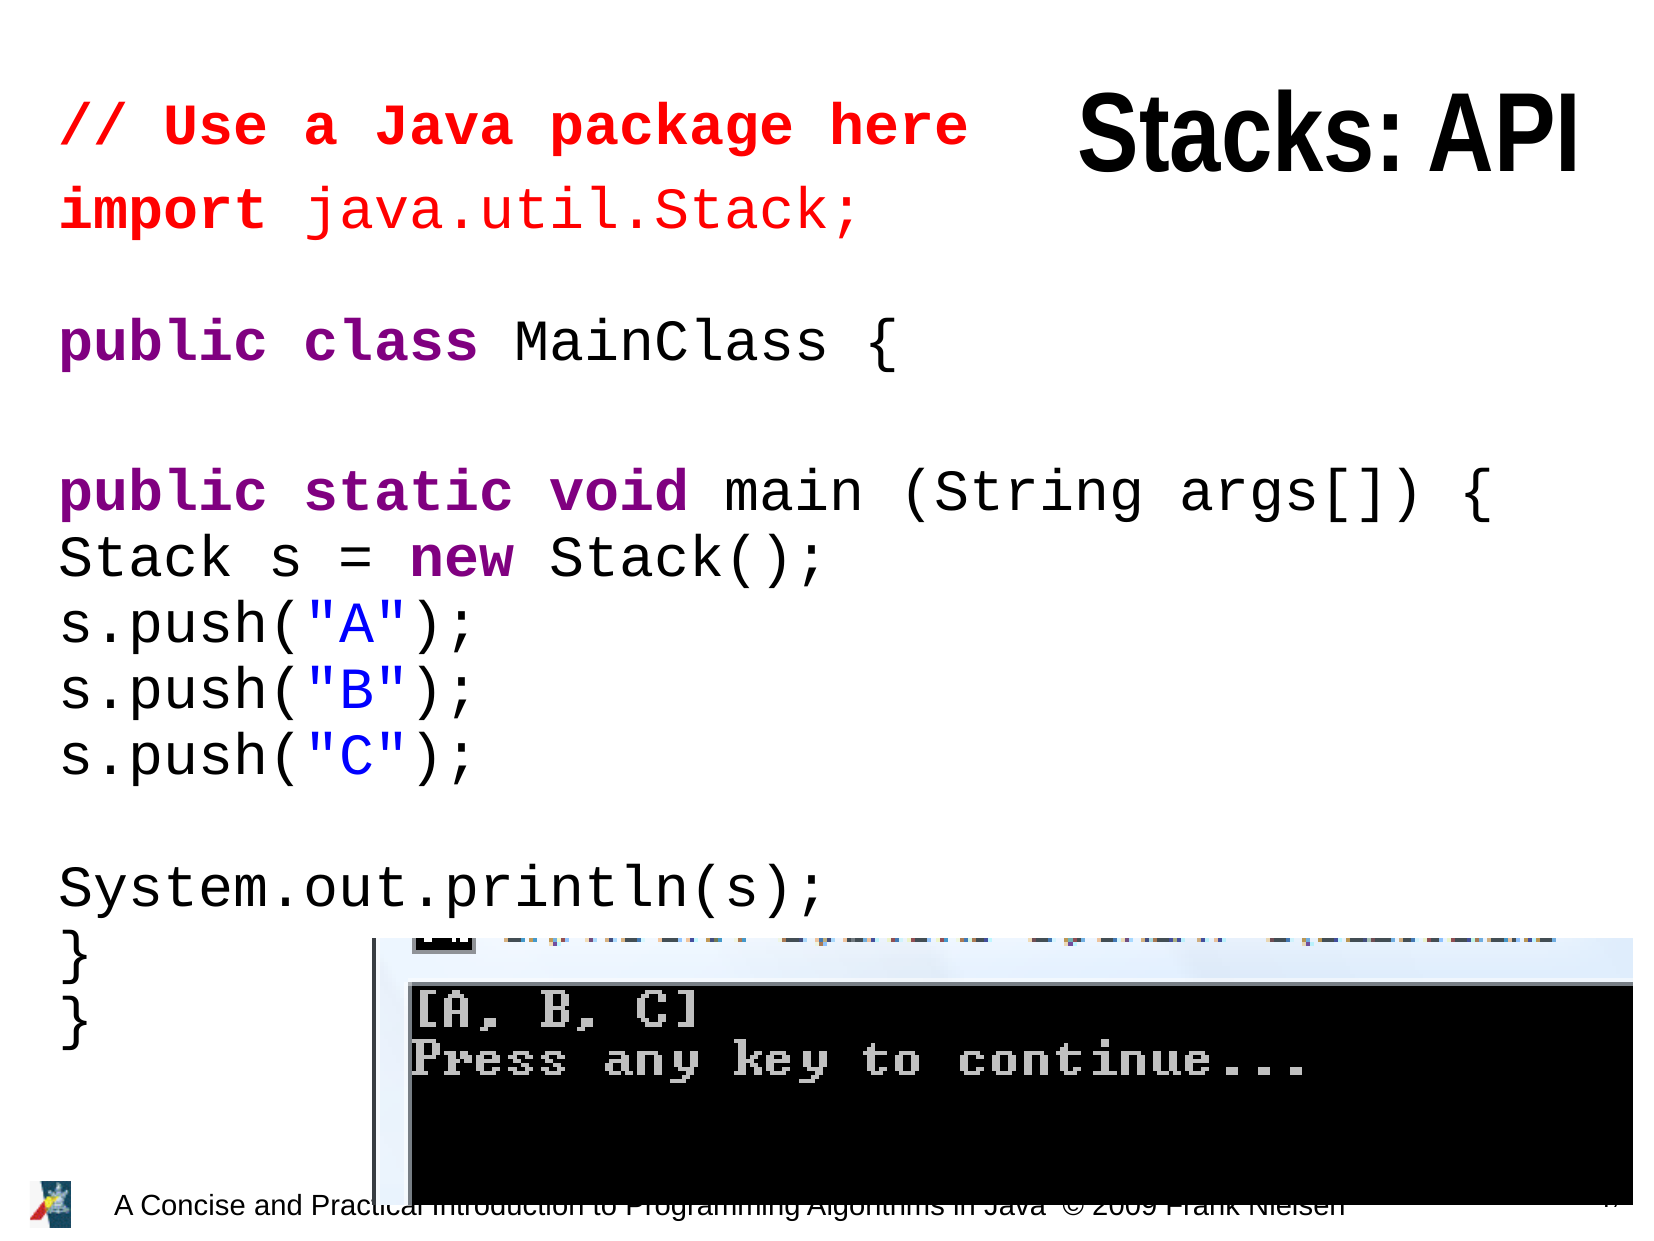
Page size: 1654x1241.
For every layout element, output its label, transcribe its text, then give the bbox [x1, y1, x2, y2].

picture [372, 938, 1633, 1205]
text_box Stacks: API [1062, 59, 1597, 203]
picture [29, 1181, 71, 1228]
text_box // Use a Java package here import java.util.Stack; public class MainClass { public static void main (String args[]) { Stack s = new Stack(); s.push("A"); s.push("B"); s.push("C"); System.out.println(s); } } [59, 95, 1548, 1093]
